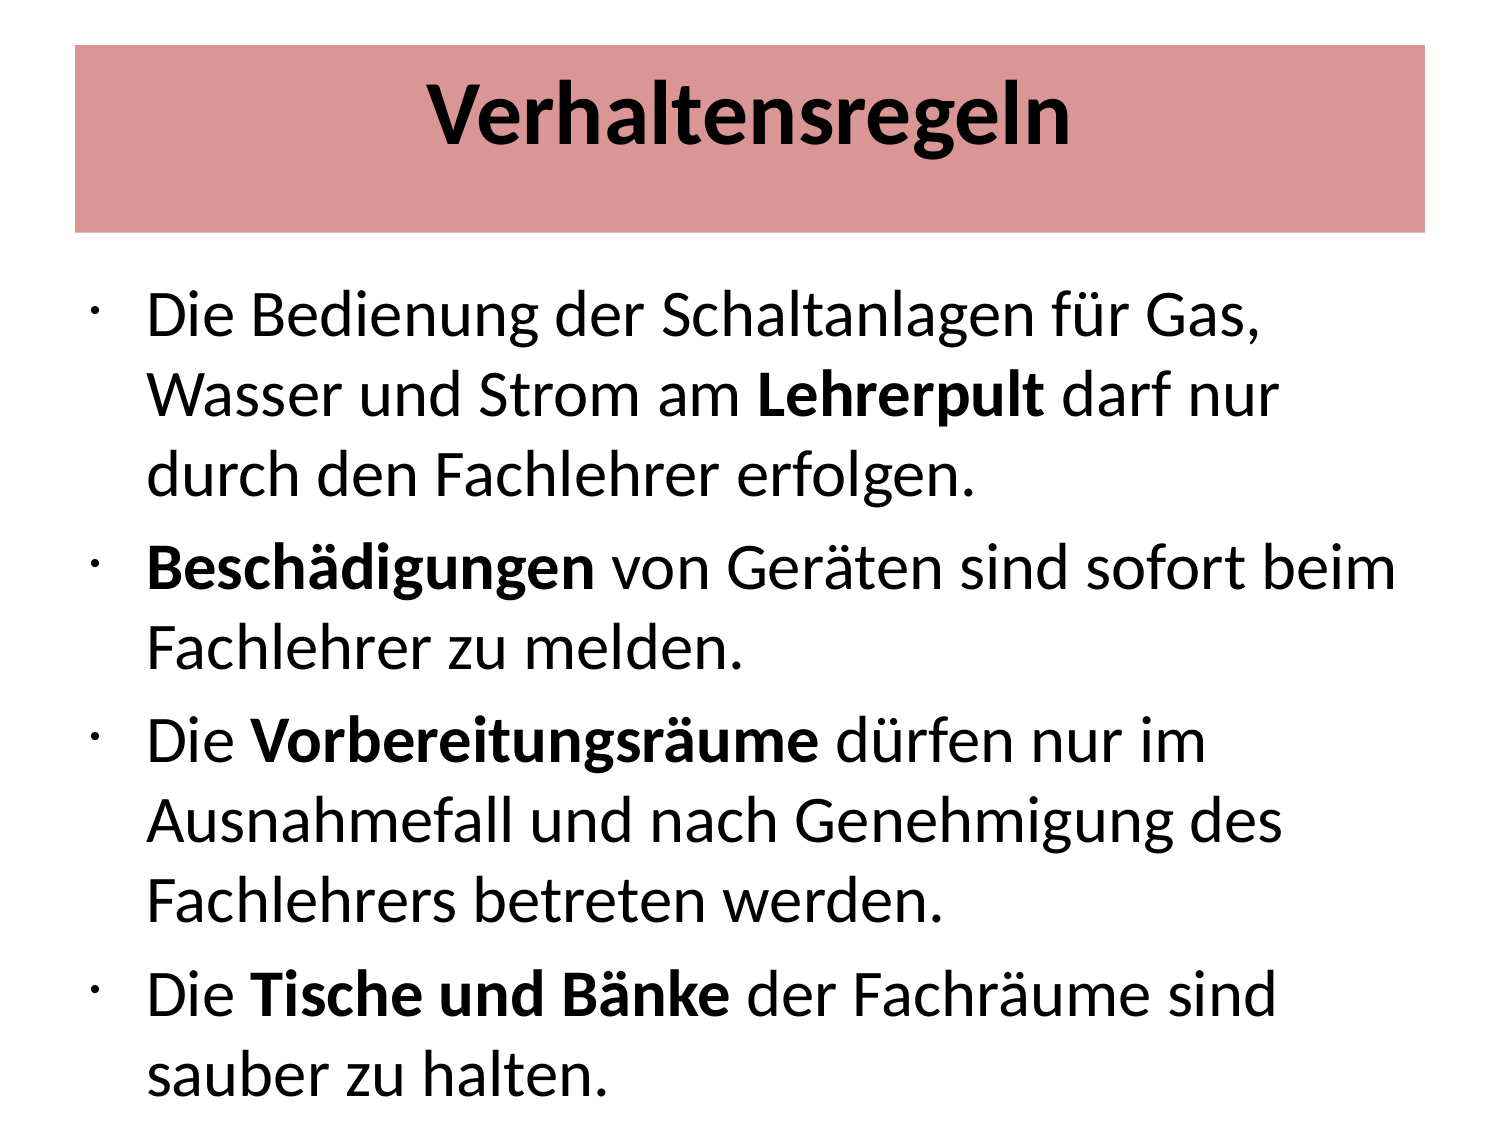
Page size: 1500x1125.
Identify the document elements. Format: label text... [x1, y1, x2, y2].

list Die Bedienung der Schaltanlagen für Gas, Wasser und Strom am Lehrerpult darf nur durch den Fachlehrer erfolgen. Beschädigungen von Geräten sind sofort beim Fachlehrer zu melden. Die Vorbereitungsräume dürfen nur im Ausnahmefall und nach Genehmigung des Fachlehrers betreten werden. Die Tische und Bänke der Fachräume sind sauber zu halten. In Fachräumen darf nicht gegessen, nicht getrunken und nicht geschminkt werden [75, 262, 1425, 1005]
title Verhaltensregeln [75, 45, 1425, 233]
